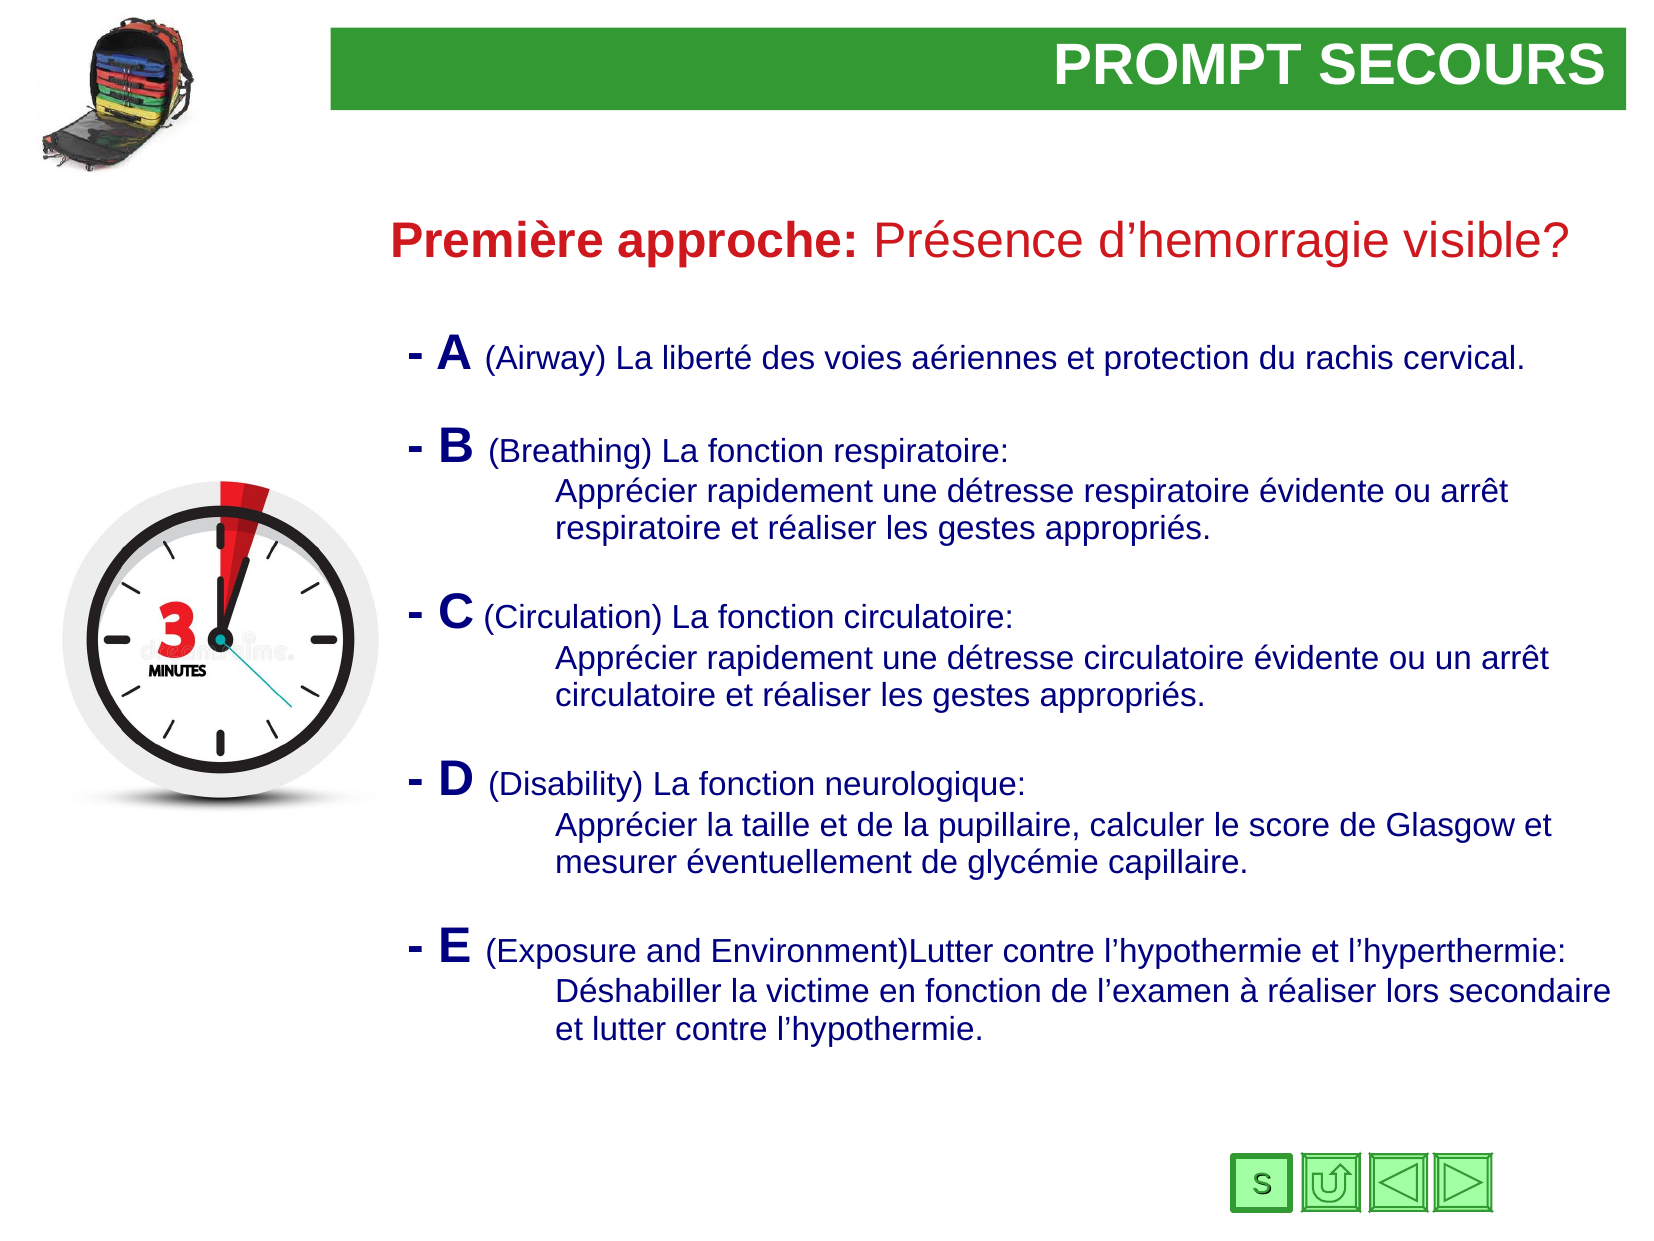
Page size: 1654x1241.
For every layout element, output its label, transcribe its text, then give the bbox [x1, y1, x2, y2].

text_box Première approche: Présence d’hemorragie visible? - A (Airway) La liberté des voies aériennes et protection du rachis cervical. - B (Breathing) La fonction respiratoire: Apprécier rapidement une détresse respiratoire évidente ou arrêt respiratoire et réaliser les gestes appropriés. - C (Circulation) La fonction circulatoire: Apprécier rapidement une détresse circulatoire évidente ou un arrêt circulatoire et réaliser les gestes appropriés. - D (Disability) La fonction neurologique: Apprécier la taille et de la pupillaire, calculer le score de Glasgow et mesurer éventuellement de glycémie capillaire. - E (Exposure and Environment)Lutter contre l’hypothermie et l’hyperthermie: Déshabiller la victime en fonction de l’examen à réaliser lors secondaire et lutter contre l’hypothermie. [318, 205, 1642, 1111]
picture [23, 448, 318, 844]
picture [29, 5, 201, 183]
text_box PROMPT SECOURS [1036, 24, 1621, 105]
